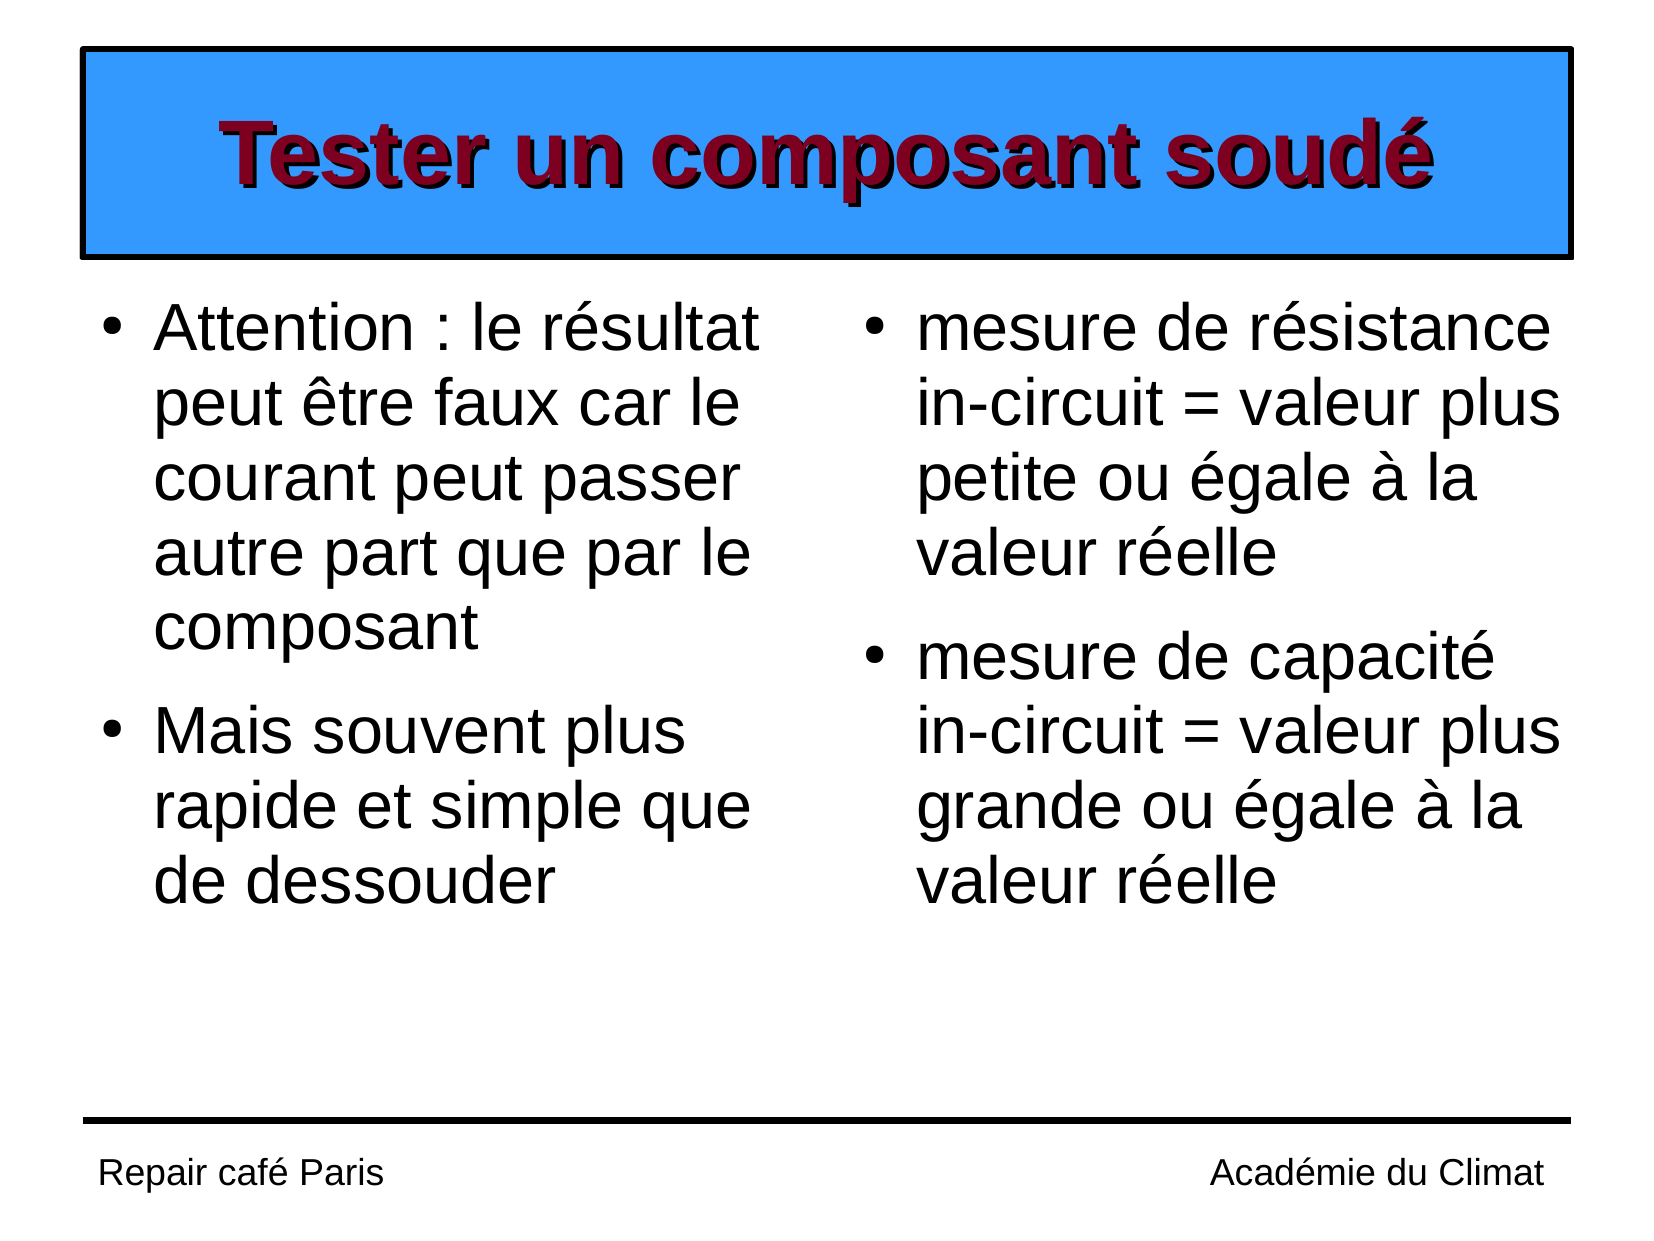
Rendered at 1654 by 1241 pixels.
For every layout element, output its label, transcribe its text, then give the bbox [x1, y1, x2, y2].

list mesure de résistance in-circuit = valeur plus petite ou égale à la valeur réelle mesure de capacité in-circuit = valeur plus grande ou égale à la valeur réelle [845, 290, 1572, 1010]
title Tester un composant soudé [82, 49, 1571, 257]
text_box Repair café Paris Académie du Climat [82, 1144, 1571, 1201]
list Attention : le résultat peut être faux car le courant peut passer autre part que par le composant Mais souvent plus rapide et simple que de dessouder [82, 290, 809, 1010]
